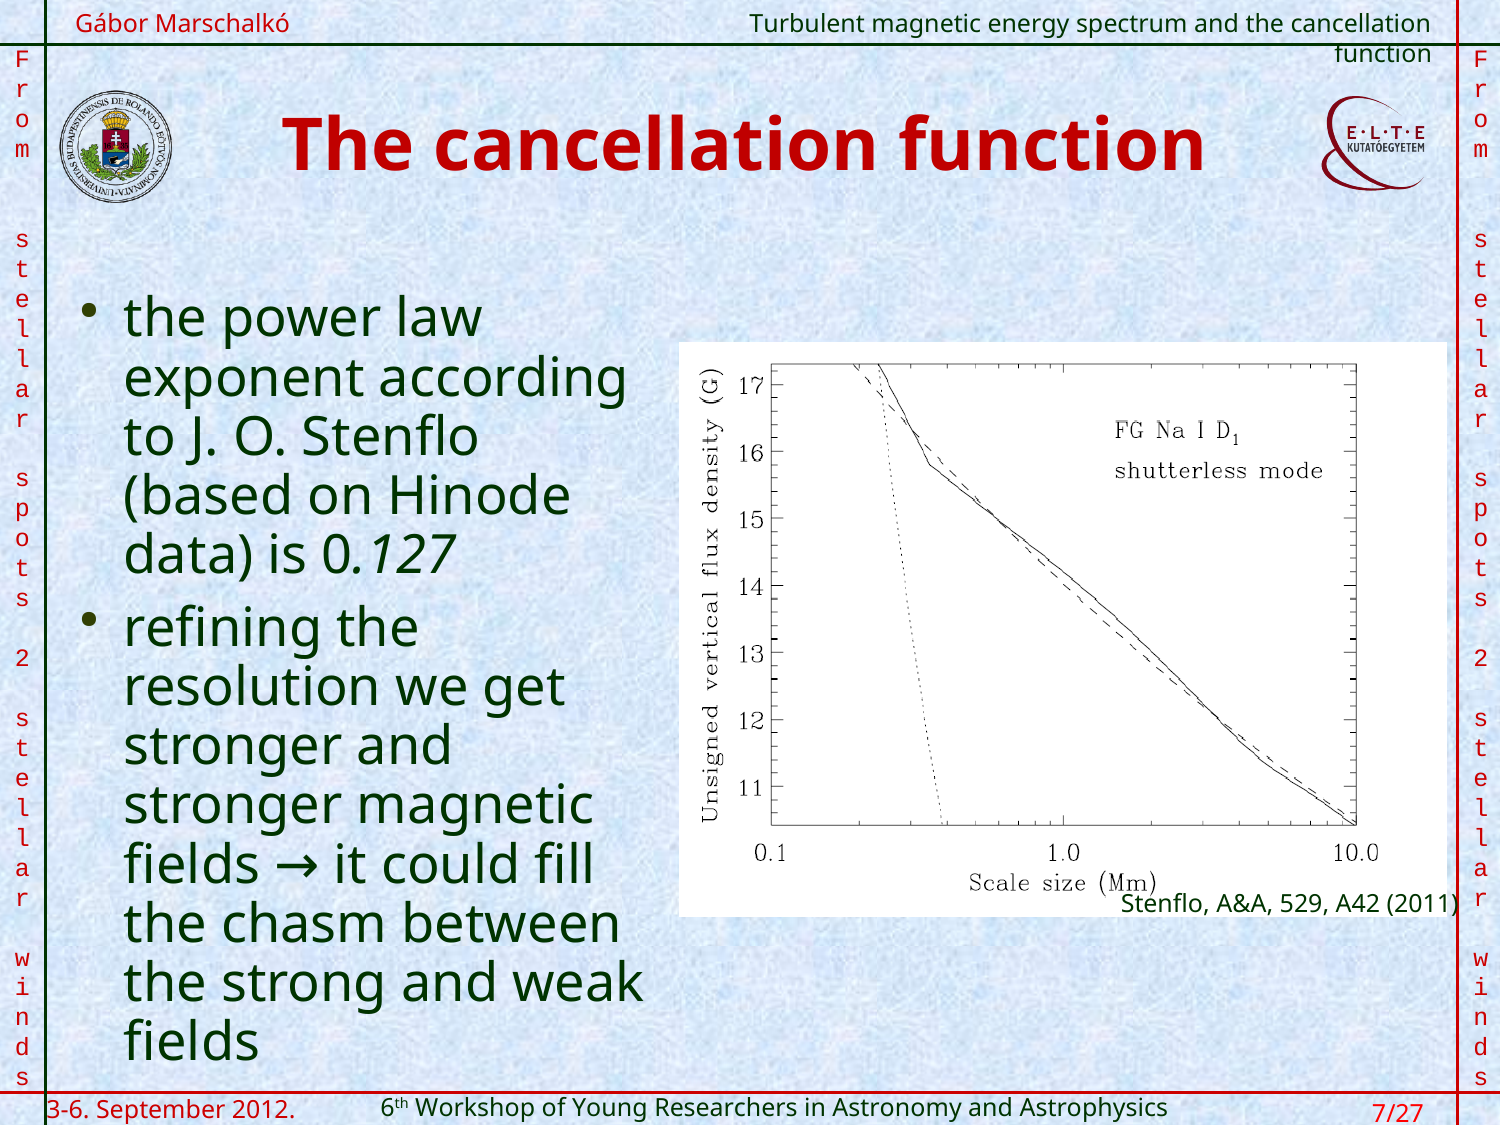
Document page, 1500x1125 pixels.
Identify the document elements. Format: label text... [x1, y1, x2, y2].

picture [47, 0, 1456, 43]
picture [1459, 46, 1500, 1091]
picture [1459, 1094, 1500, 1125]
picture [47, 1094, 1456, 1125]
text_box Stenflo, A&A, 529, A42 (2011) [1120, 885, 1477, 951]
picture [1459, 0, 1500, 43]
list the power law exponent according to J. O. Stenflo (based on Hinode data) is 0.127 refining the resolution we get stronger and stronger magnetic fields → it could fill the chasm between the strong and weak fields [64, 281, 680, 1055]
picture [0, 0, 44, 43]
picture [47, 46, 1456, 1091]
picture [0, 1094, 44, 1125]
text_box The cancellation function [266, 90, 1223, 194]
picture [0, 46, 44, 1091]
